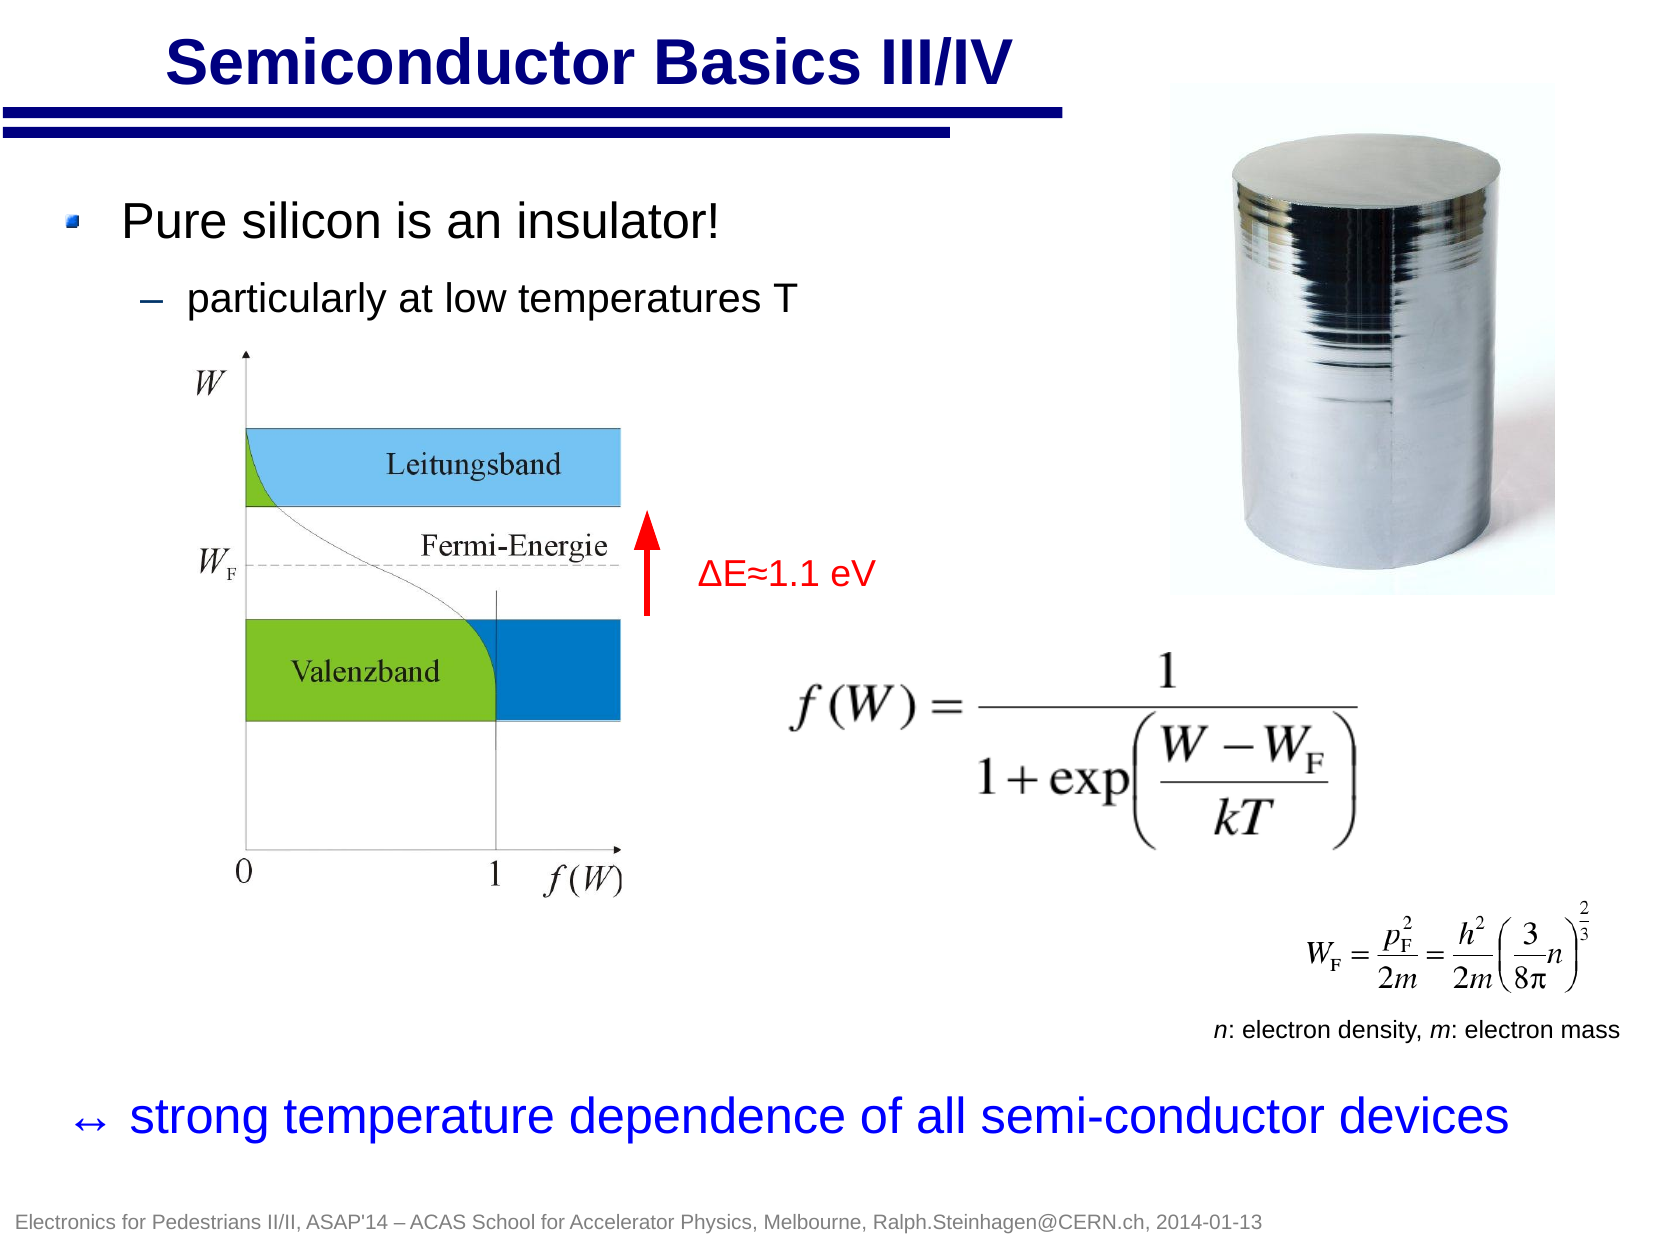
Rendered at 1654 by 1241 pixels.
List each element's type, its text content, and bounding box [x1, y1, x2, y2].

text_box ΔE≈1.1 eV [682, 544, 892, 602]
list Pure silicon is an insulator! particularly at low temperatures T ↔ strong temperature dependence of all semi-conductor devices [65, 192, 1628, 1205]
text_box n: electron density, m: electron mass [1199, 1008, 1636, 1052]
picture [1170, 83, 1555, 595]
picture [761, 652, 1386, 869]
picture [1266, 885, 1621, 1007]
title Semiconductor Basics III/IV [165, 0, 1323, 124]
